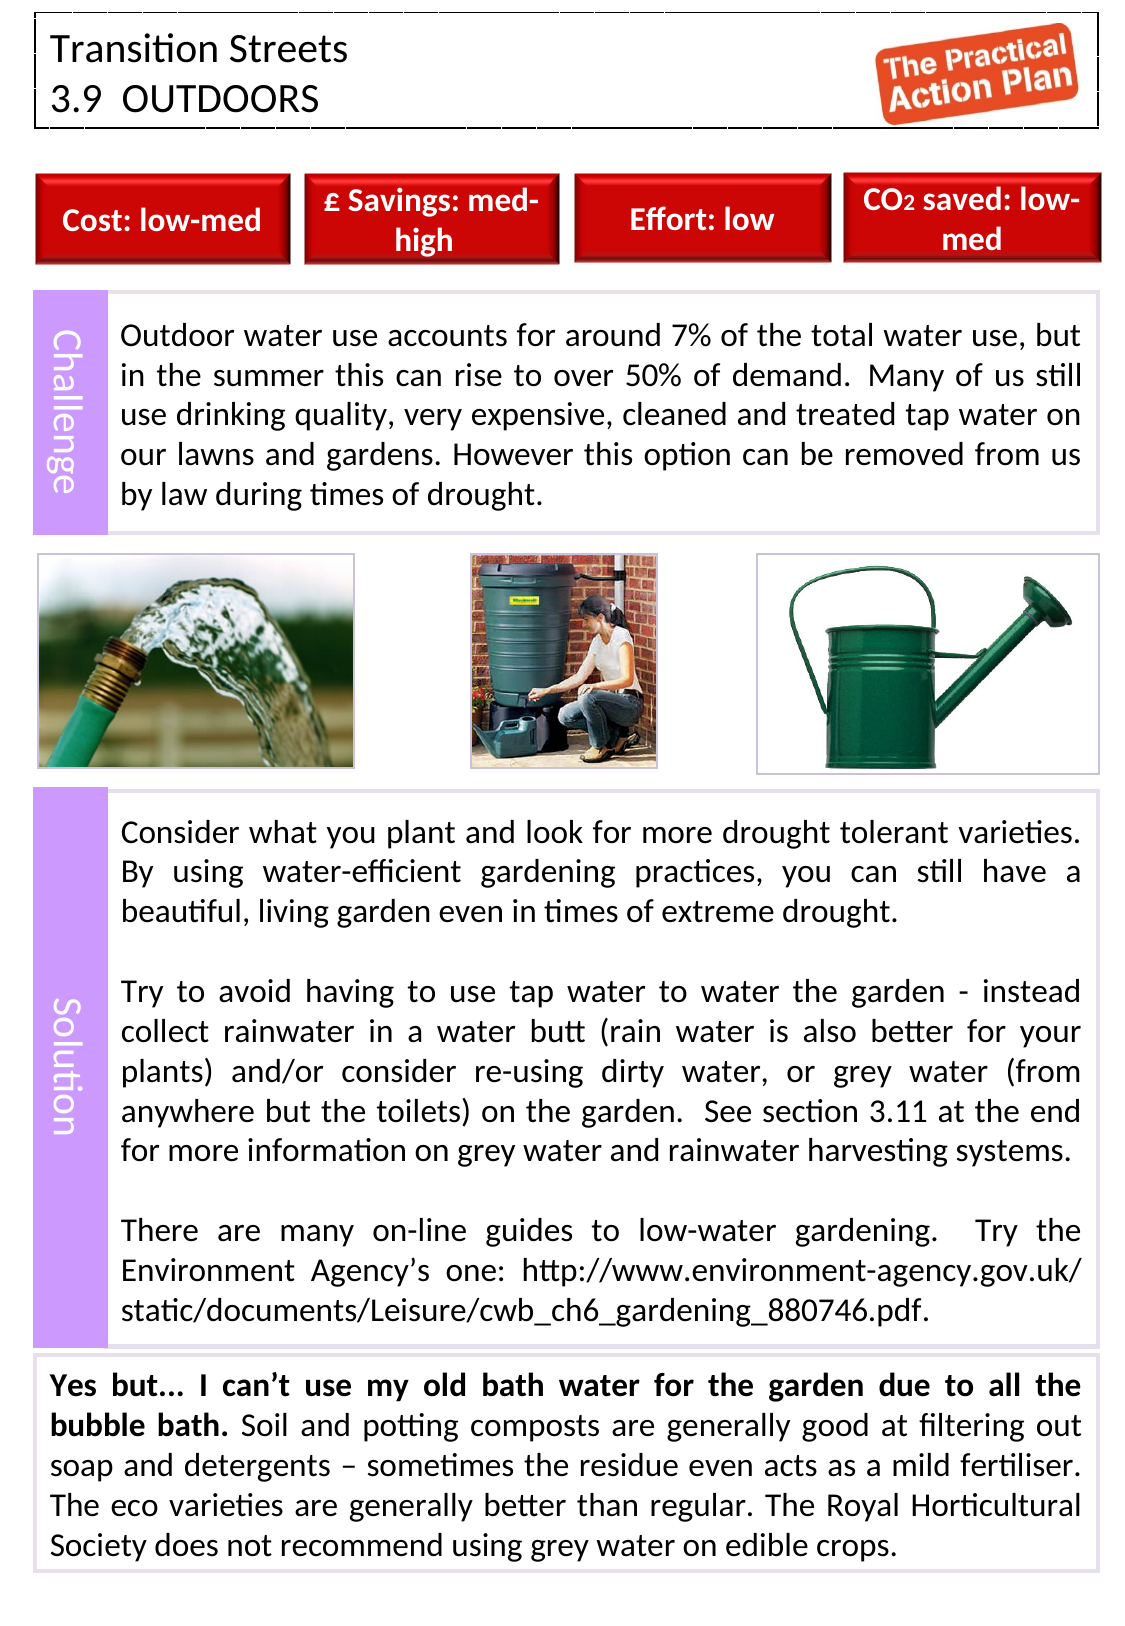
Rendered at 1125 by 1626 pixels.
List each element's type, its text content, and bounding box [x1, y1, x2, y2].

text_box Challenge [35, 291, 107, 534]
text_box Effort: low [575, 172, 830, 262]
text_box CO2 saved: low-med [844, 172, 1100, 262]
text_box £ Savings: med-high [304, 173, 559, 263]
picture [572, 171, 833, 265]
picture [302, 171, 561, 266]
picture [472, 554, 657, 768]
picture [39, 554, 354, 768]
picture [33, 171, 292, 266]
text_box Solution [35, 788, 107, 1347]
text_box Transition Streets 3.9 OUTDOORS [35, 12, 1099, 129]
picture [757, 554, 1098, 774]
text_box Outdoor water use accounts for around 7% of the total water use, but in the summer this can rise to over 50% of demand. Many of us still use drinking quality, very expensive, cleaned and treated tap water on our lawns and gardens. However this option can be removed from us by law during times of drought. [107, 291, 1098, 534]
picture [841, 170, 1103, 265]
text_box Yes but... I can’t use my old bath water for the garden due to all the bubble bath. Soil and potting composts are generally good at filtering out soap and detergents – sometimes the residue even acts as a mild fertiliser. The eco varieties are generally better than regular. The Royal Horticultural Society does not recommend using grey water on edible crops. [35, 1355, 1099, 1571]
text_box Consider what you plant and look for more drought tolerant varieties. By using water-efficient gardening practices, you can still have a beautiful, living garden even in times of extreme drought. Try to avoid having to use tap water to water the garden - instead collect rainwater in a water butt (rain water is also better for your plants) and/or consider re-using dirty water, or grey water (from anywhere but the toilets) on the garden. See section 3.11 at the end for more information on grey water and rainwater harvesting systems. There are many on-line guides to low-water gardening. Try the Environment Agency’s one: http://www.environment-agency.gov.uk/ static/documents/Leisure/cwb_ch6_gardening_880746.pdf. [107, 791, 1098, 1347]
text_box Cost: low-med [35, 173, 290, 263]
